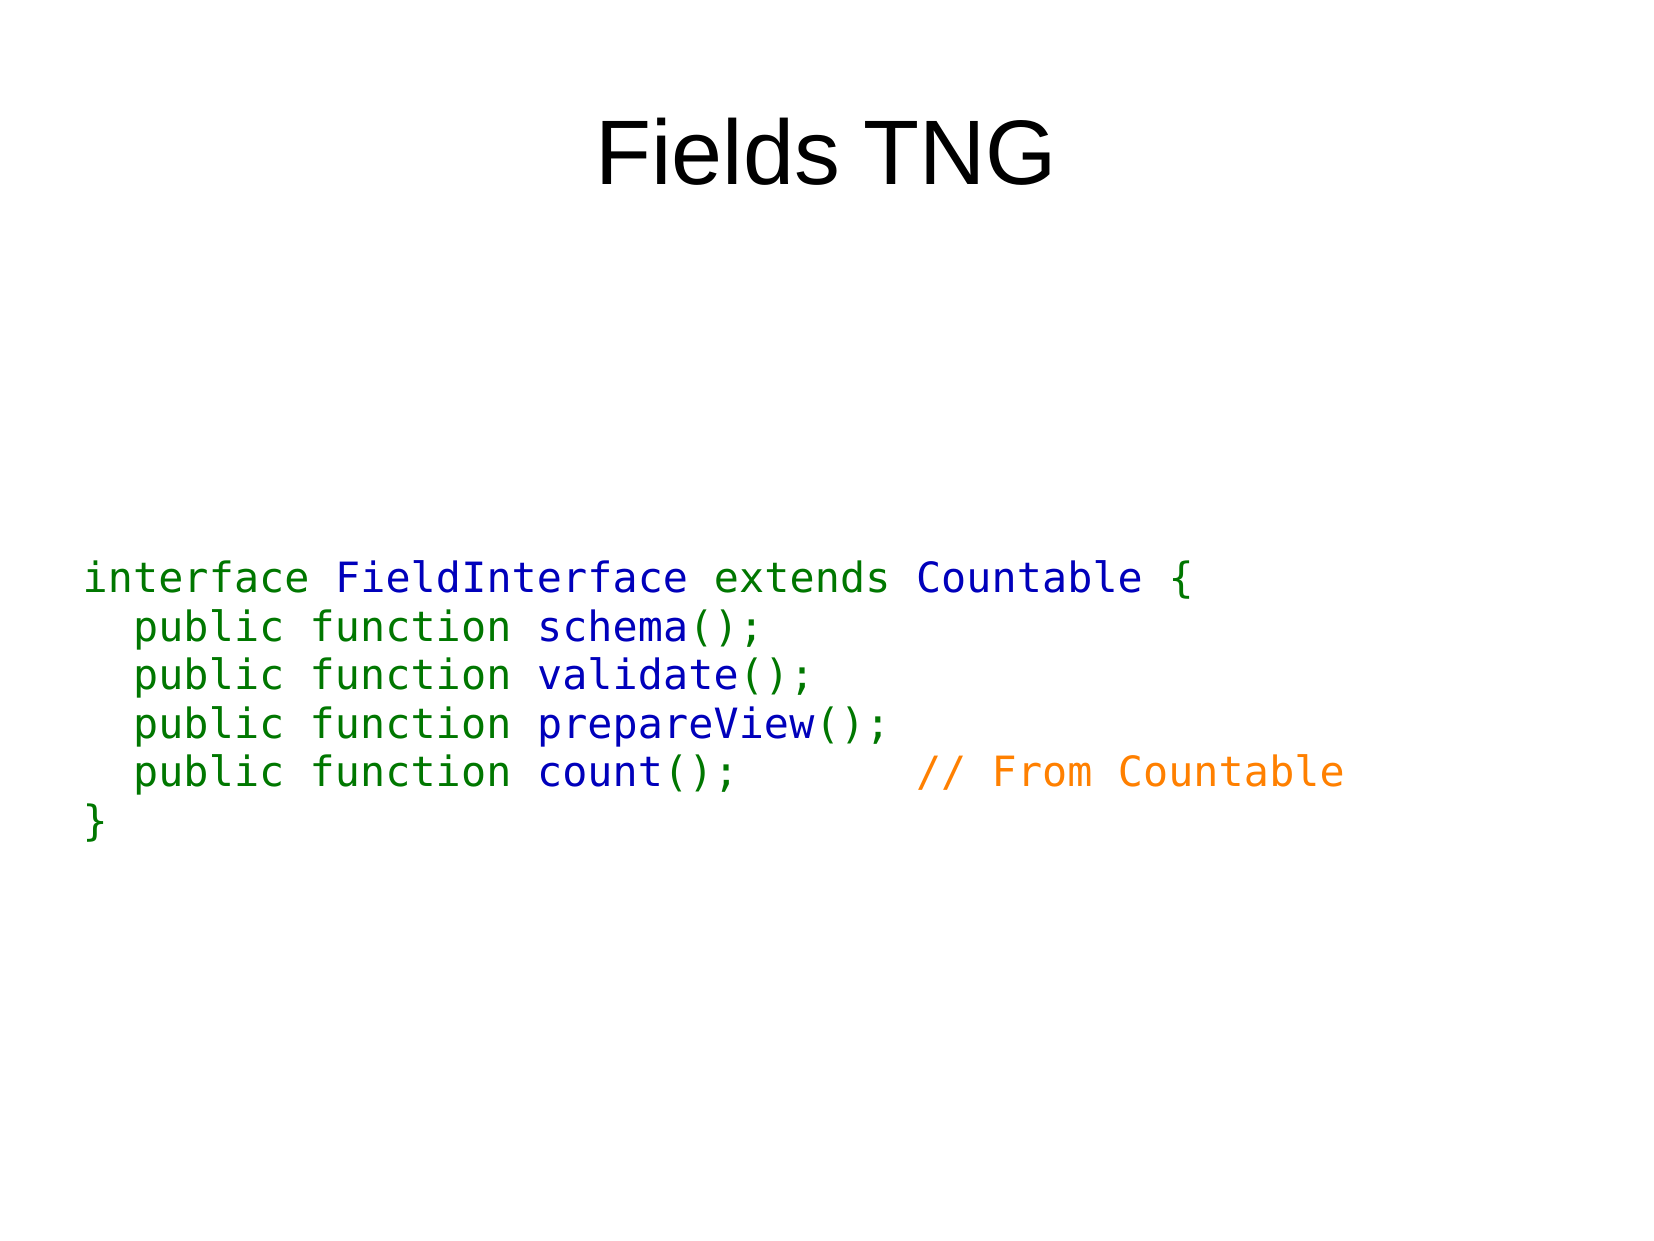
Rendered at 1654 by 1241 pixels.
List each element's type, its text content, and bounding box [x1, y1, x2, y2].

subtitle interface FieldInterface extends Countable { public function schema(); public function validate(); public function prepareView(); public function count(); // From Countable } [82, 297, 1571, 1102]
title Fields TNG [82, 56, 1571, 250]
